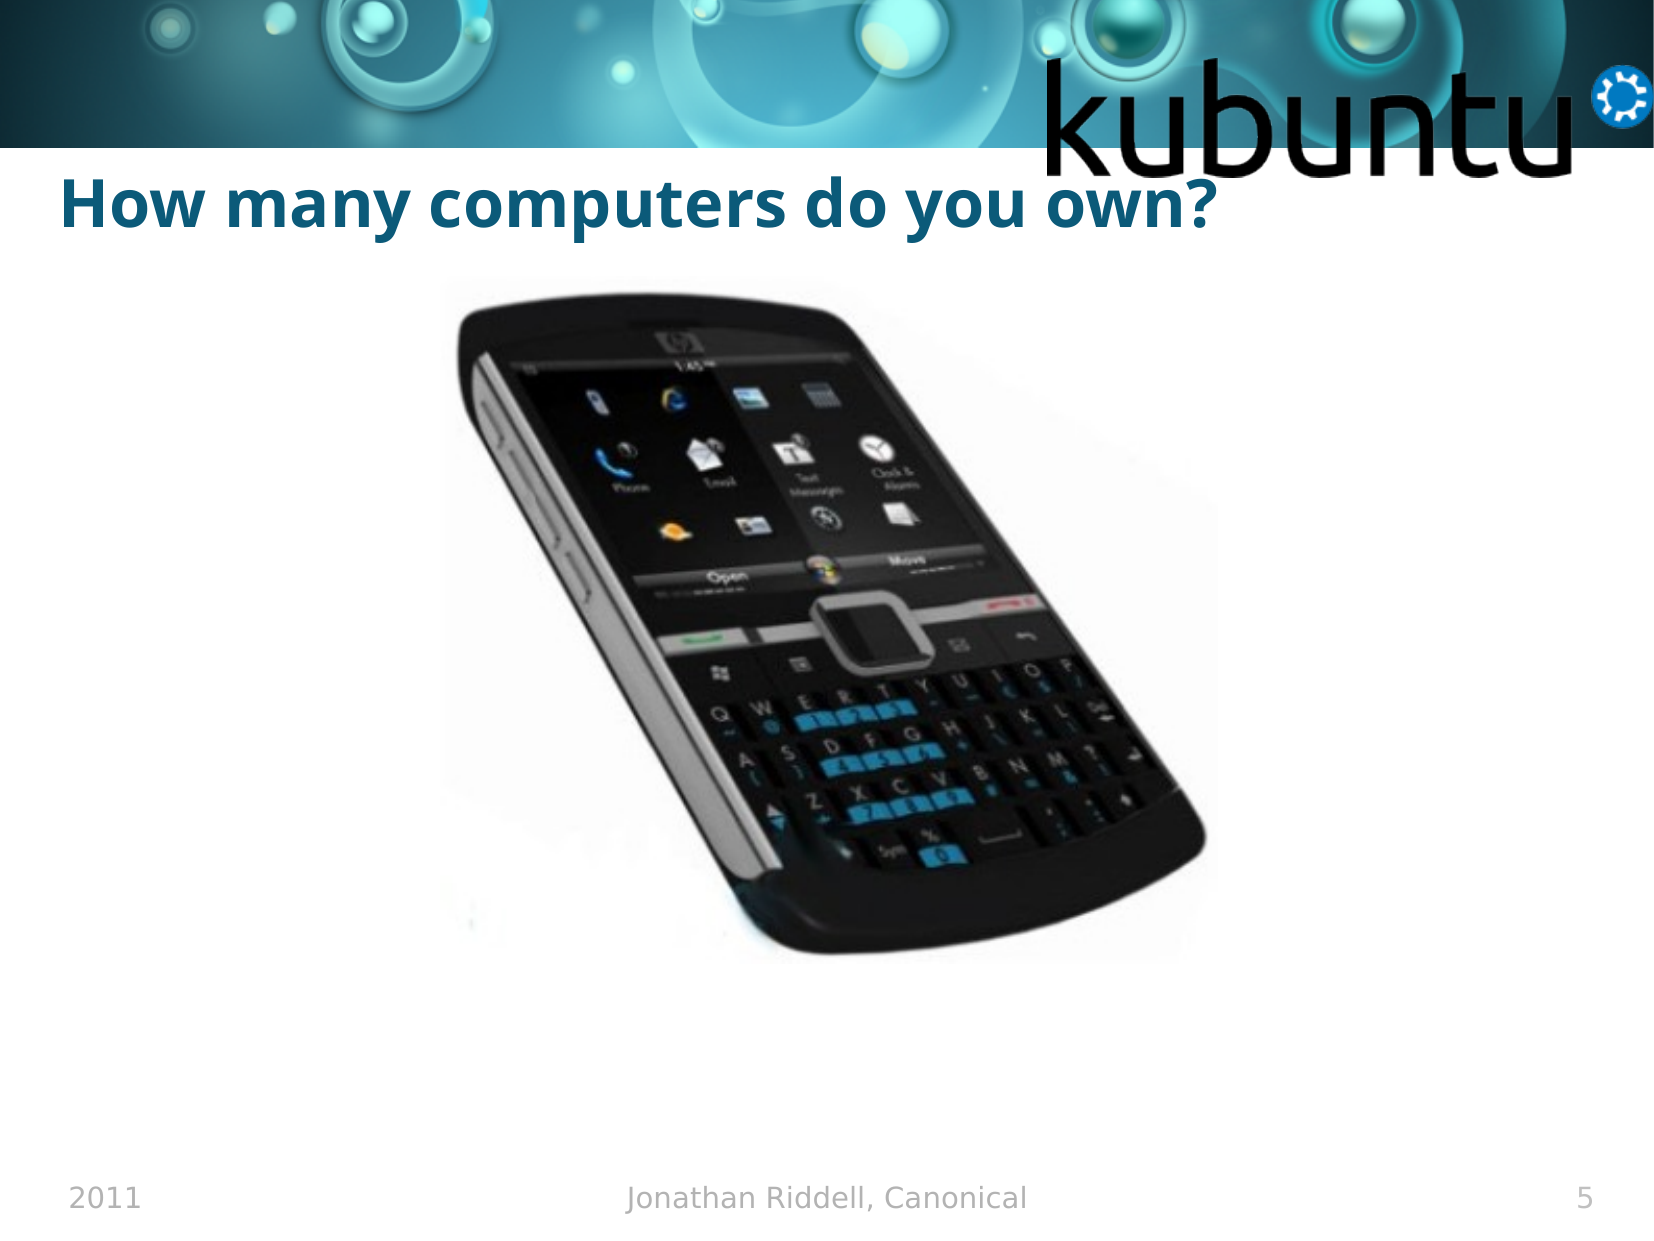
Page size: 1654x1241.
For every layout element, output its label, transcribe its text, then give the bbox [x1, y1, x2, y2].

picture [440, 276, 1218, 964]
title How many computers do you own? [59, 147, 1595, 257]
list [59, 290, 1595, 1109]
picture [0, 0, 1654, 178]
